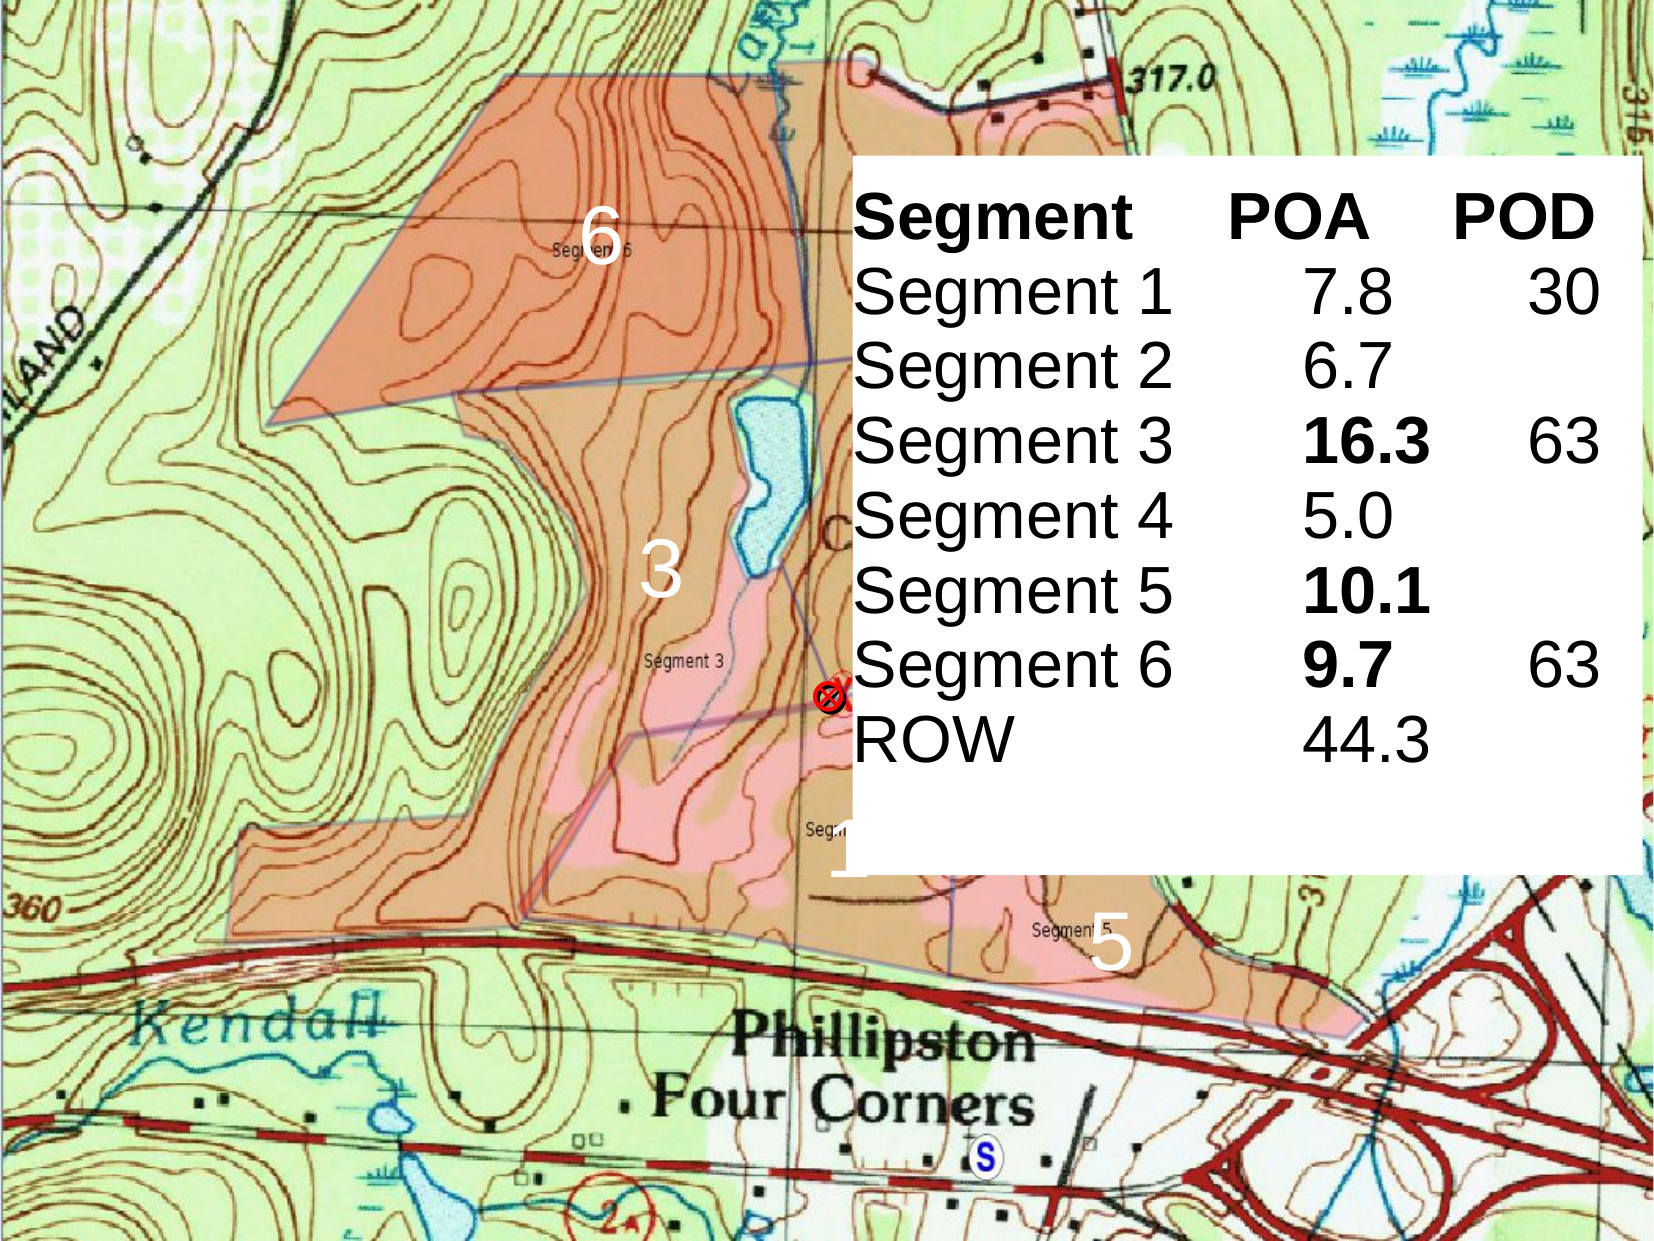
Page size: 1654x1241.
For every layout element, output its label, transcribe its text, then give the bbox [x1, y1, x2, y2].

text_box Segment POA POD Segment 1 7.8 30 Segment 2 6.7 Segment 3 16.3 63 Segment 4 5.0 Segment 5 10.1 Segment 6 9.7 63 ROW 44.3 [852, 155, 1643, 876]
text_box ⭙ [795, 651, 852, 737]
picture [0, 0, 1654, 1241]
text_box 3 [623, 514, 700, 623]
text_box 6 [563, 182, 640, 290]
text_box 1 [810, 794, 887, 903]
text_box 5 [1074, 888, 1151, 996]
